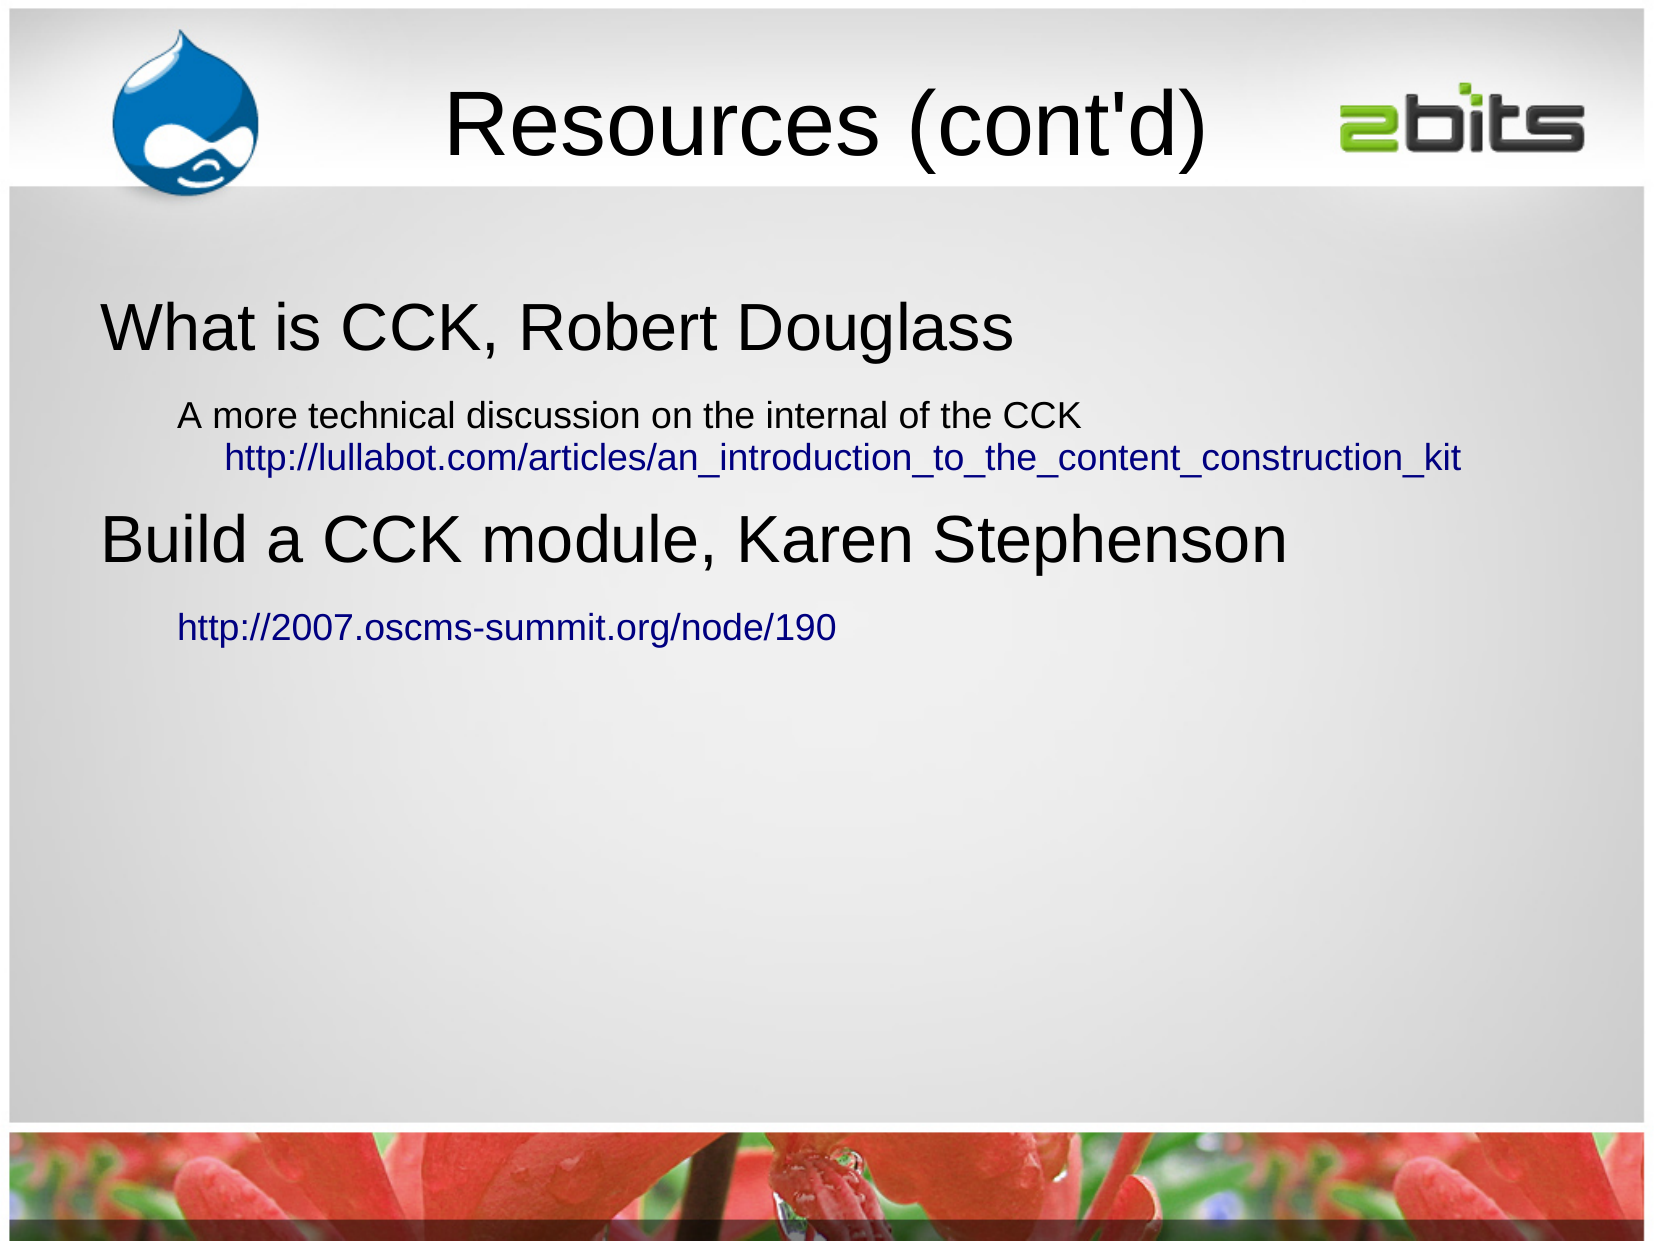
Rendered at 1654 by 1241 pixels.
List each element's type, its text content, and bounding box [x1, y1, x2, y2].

picture [0, 0, 1654, 1241]
list What is CCK, Robert Douglass A more technical discussion on the internal of the CCK http://lullabot.com/articles/an_introduction_to_the_content_construction_kit Build a CCK module, Karen Stephenson http://2007.oscms-summit.org/node/190 [82, 290, 1571, 1094]
title Resources (cont'd) [82, 27, 1571, 220]
